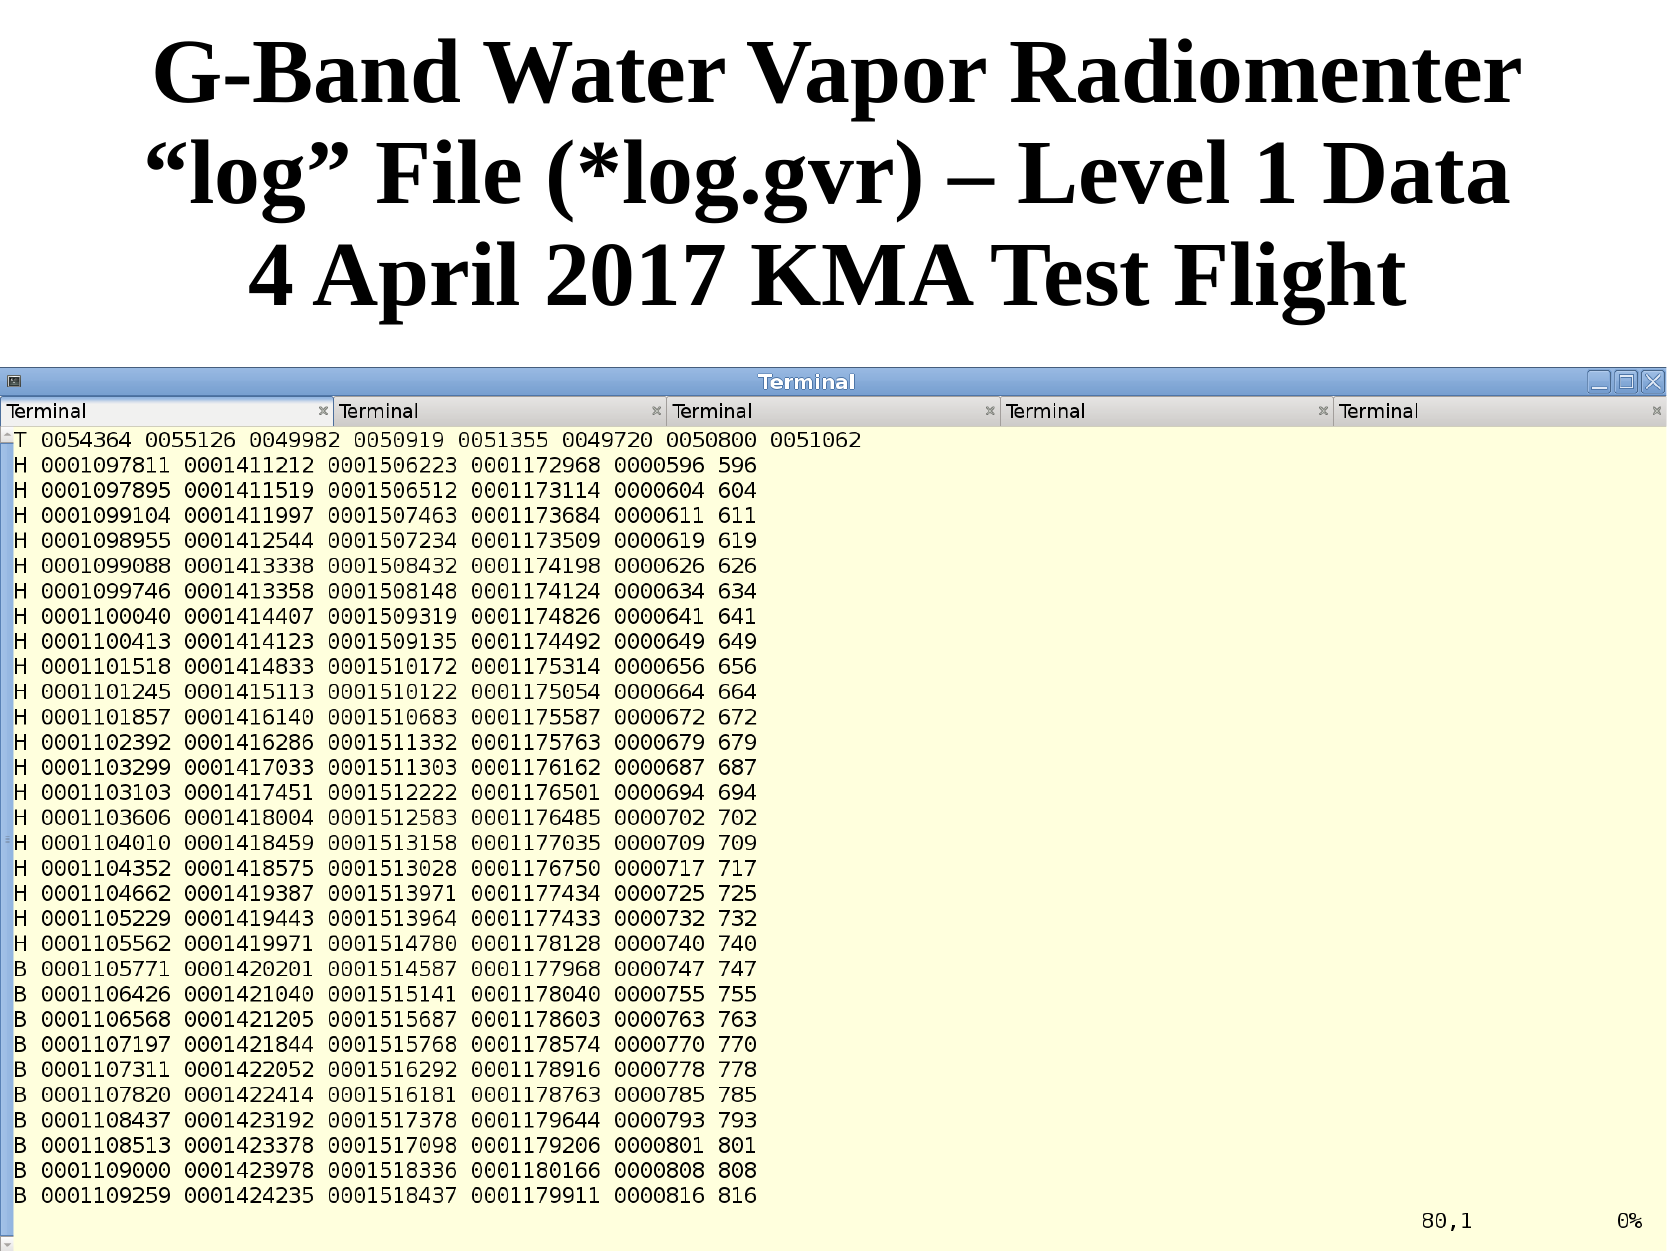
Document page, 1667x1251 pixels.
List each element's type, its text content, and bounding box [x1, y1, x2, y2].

title G-Band Water Vapor Radiomenter “log” File (*log.gvr) – Level 1 Data 4 April 2017 KMA Test Flight [0, 20, 1659, 326]
picture [0, 367, 1667, 1251]
